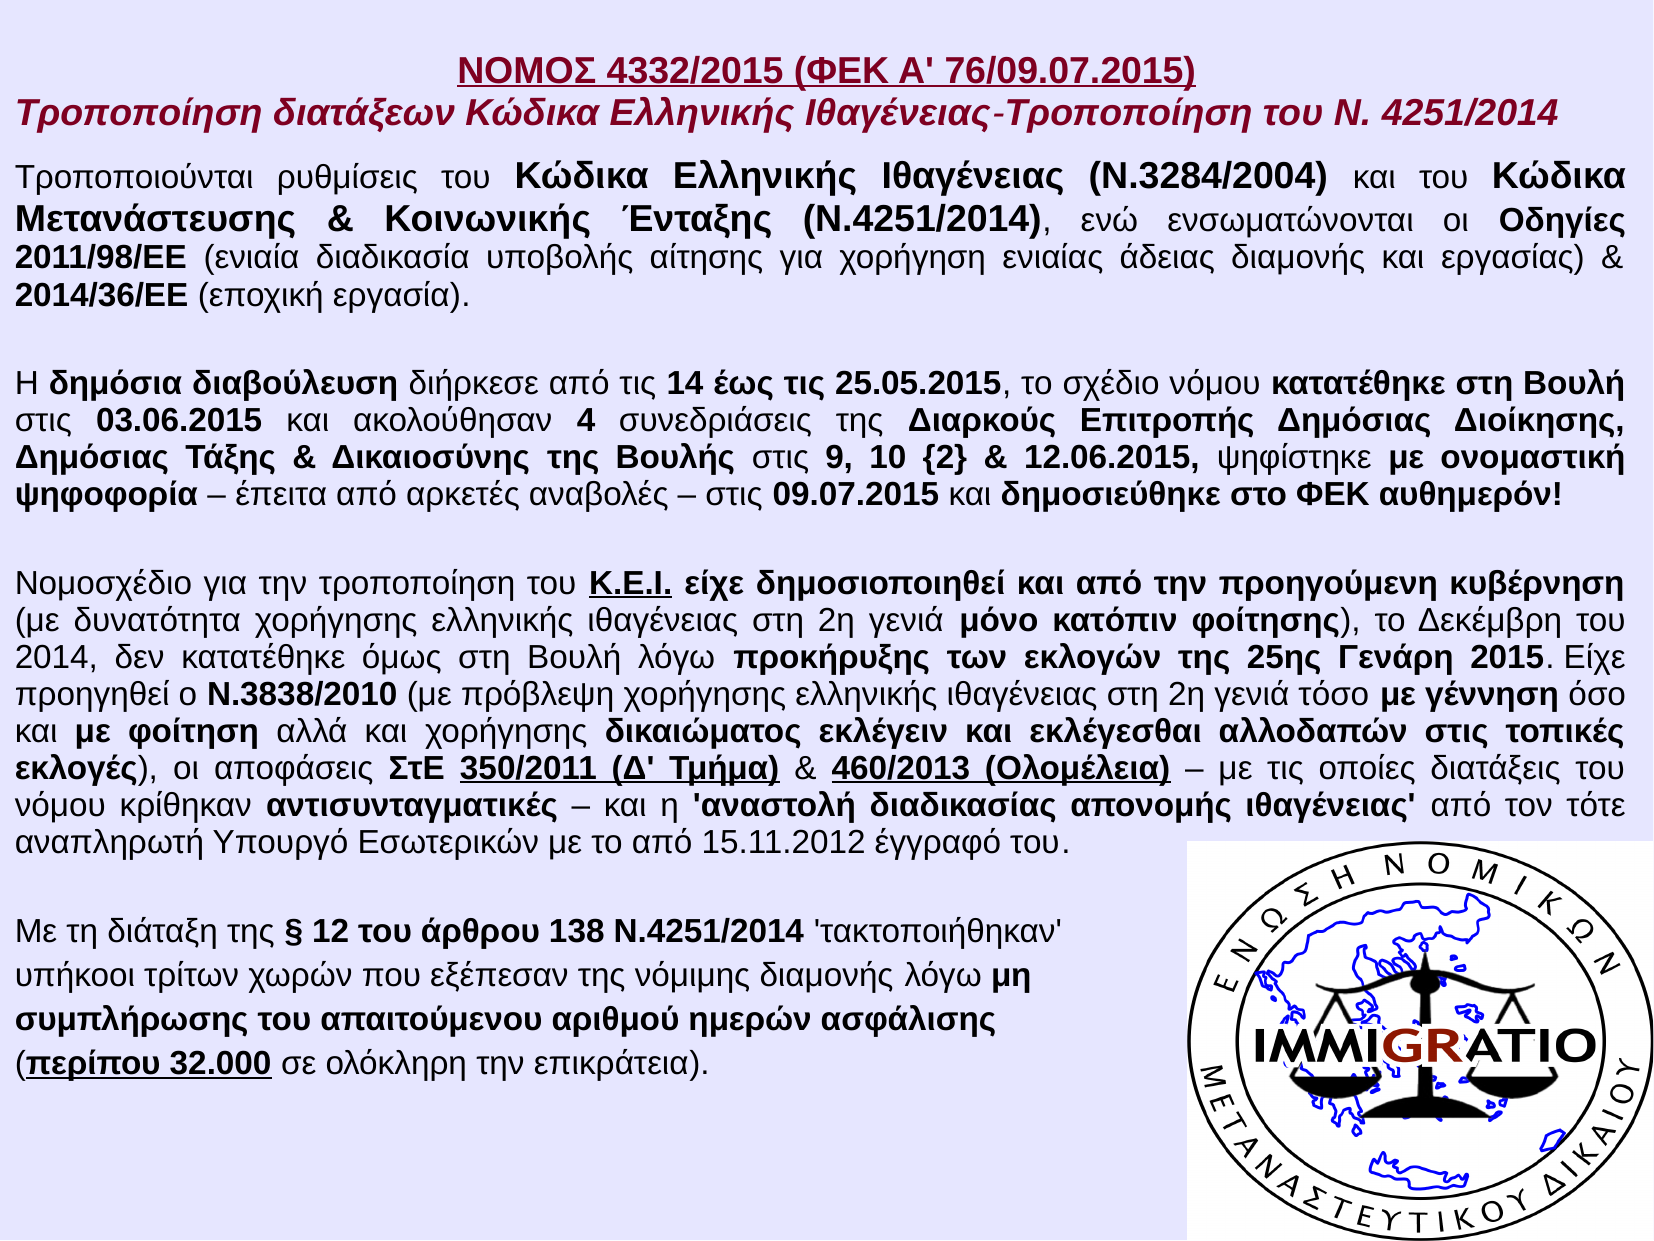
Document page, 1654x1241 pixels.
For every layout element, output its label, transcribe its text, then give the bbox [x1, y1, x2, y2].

picture [1187, 841, 1654, 1241]
text_box NOMOΣ 4332/2015 (ΦΕΚ Α' 76/09.07.2015) Τροποποίηση διατάξεων Κώδικα Ελληνικής Ιθαγένειας-Τροποποίηση του Ν. 4251/2014 [0, 0, 1654, 841]
text_box Τροποποιούνται ρυθμίσεις του Κώδικα Ελληνικής Ιθαγένειας (Ν.3284/2004) και του Κώδικα Μετανάστευσης & Κοινωνικής Ένταξης (Ν.4251/2014), ενώ ενσωματώνονται οι Οδηγίες 2011/98/ΕΕ (ενιαία διαδικασία υποβολής αίτησης για χορήγηση ενιαίας άδειας διαμονής και εργασίας) & 2014/36/ΕΕ (εποχική εργασία). Η δημόσια διαβούλευση διήρκεσε από τις 14 έως τις 25.05.2015, το σχέδιο νόμου κατατέθηκε στη Βουλή στις 03.06.2015 και ακολούθησαν 4 συνεδριάσεις της Διαρκούς Επιτροπής Δημόσιας Διοίκησης, Δημόσιας Τάξης & Δικαιοσύνης της Βουλής στις 9, 10 {2} & 12.06.2015, ψηφίστηκε με ονομαστική ψηφοφορία – έπειτα από αρκετές αναβολές – στις 09.07.2015 και δημοσιεύθηκε στο ΦΕΚ αυθημερόν! Νομοσχέδιο για την τροποποίηση του Κ.Ε.Ι. είχε δημοσιοποιηθεί και από την προηγούμενη κυβέρνηση (με δυνατότητα χορήγησης ελληνικής ιθαγένειας στη 2η γενιά μόνο κατόπιν φοίτησης), το Δεκέμβρη του 2014, δεν κατατέθηκε όμως στη Βουλή λόγω προκήρυξης των εκλογών της 25ης Γενάρη 2015. Είχε προηγηθεί ο Ν.3838/2010 (με πρόβλεψη χορήγησης ελληνικής ιθαγένειας στη 2η γενιά τόσο με γέννηση όσο και με φοίτηση αλλά και χορήγησης δικαιώματος εκλέγειν και εκλέγεσθαι αλλοδαπών στις τοπικές εκλογές), οι αποφάσεις ΣτΕ 350/2011 (Δ' Τμήμα) & 460/2013 (Ολομέλεια) – με τις οποίες διατάξεις του νόμου κρίθηκαν αντισυνταγματικές – και η 'αναστολή διαδικασίας απονομής ιθαγένειας' από τον τότε αναπληρωτή Υπουργό Εσωτερικών με το από 15.11.2012 έγγραφό του. Με τη διάταξη της § 12 του άρθρου 138 Ν.4251/2014 'τακτοποιήθηκαν' υπήκοοι τρίτων χωρών που εξέπεσαν της νόμιμης διαμονής λόγω μη συμπλήρωσης του απαιτούμενου αριθμού ημερών ασφάλισης (περίπου 32.000 σε ολόκληρη την επικράτεια). [0, 147, 1641, 1241]
